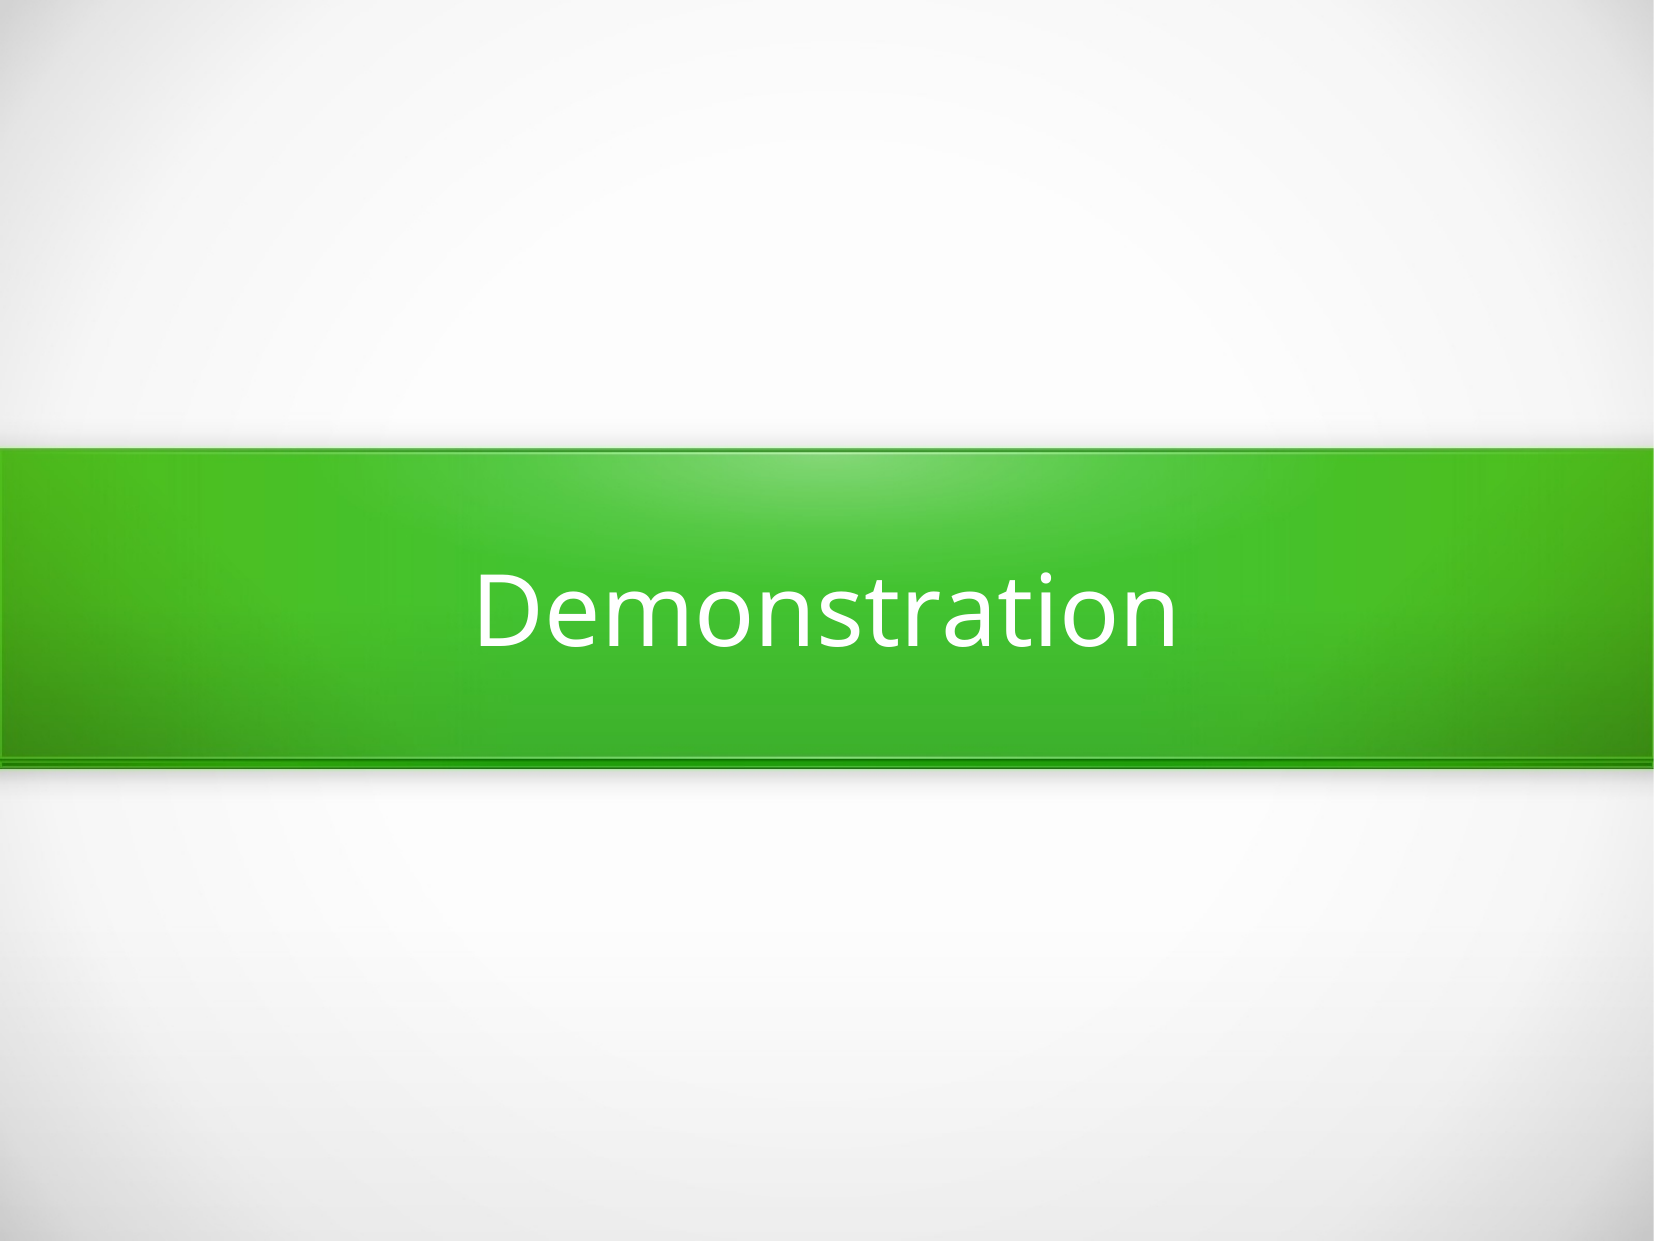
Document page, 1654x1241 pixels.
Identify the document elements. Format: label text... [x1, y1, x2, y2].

title Demonstration [59, 509, 1595, 716]
picture [0, 0, 1654, 1241]
